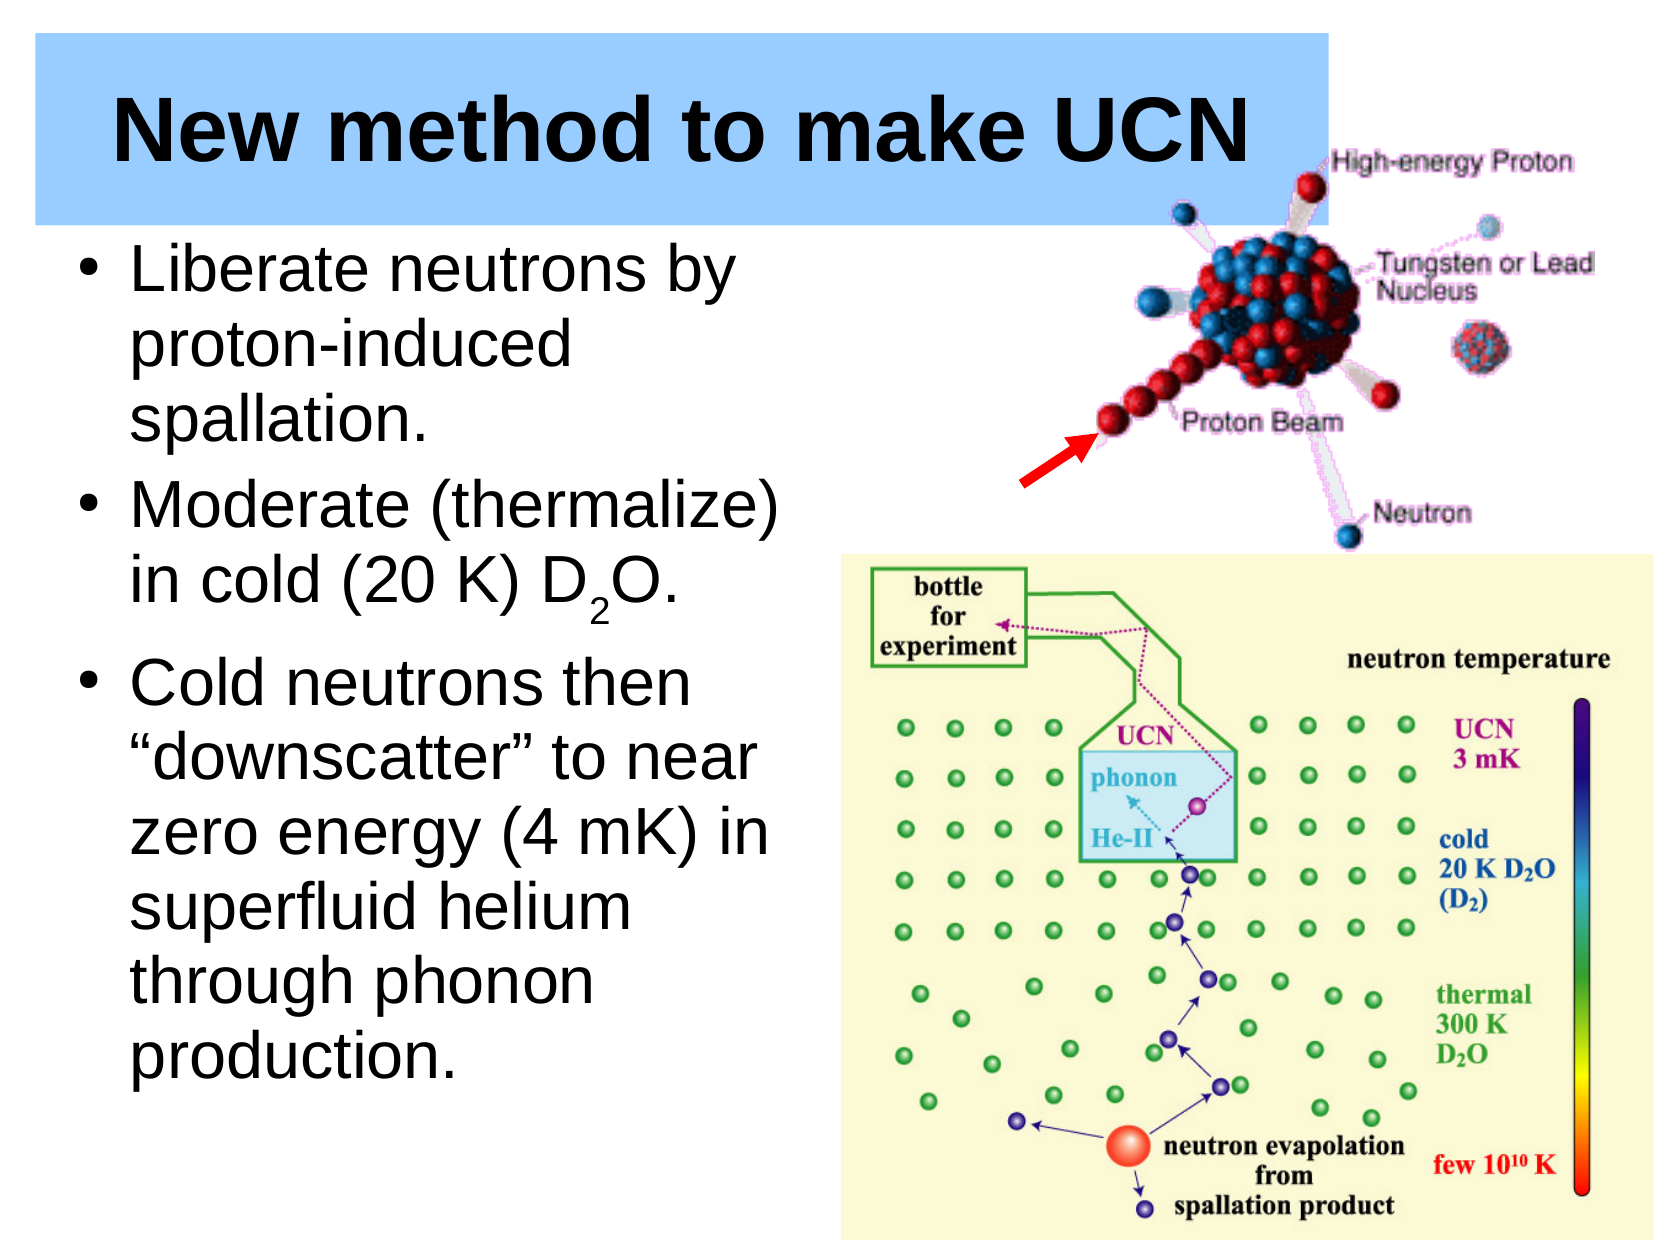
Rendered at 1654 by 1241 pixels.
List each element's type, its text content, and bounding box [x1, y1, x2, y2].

picture [840, 147, 1654, 1241]
list Liberate neutrons by proton-induced spallation. Moderate (thermalize) in cold (20 K) D2O. Cold neutrons then “downscatter” to near zero energy (4 mK) in superfluid helium through phonon production. [59, 231, 827, 1183]
title New method to make UCN [35, 33, 1329, 226]
